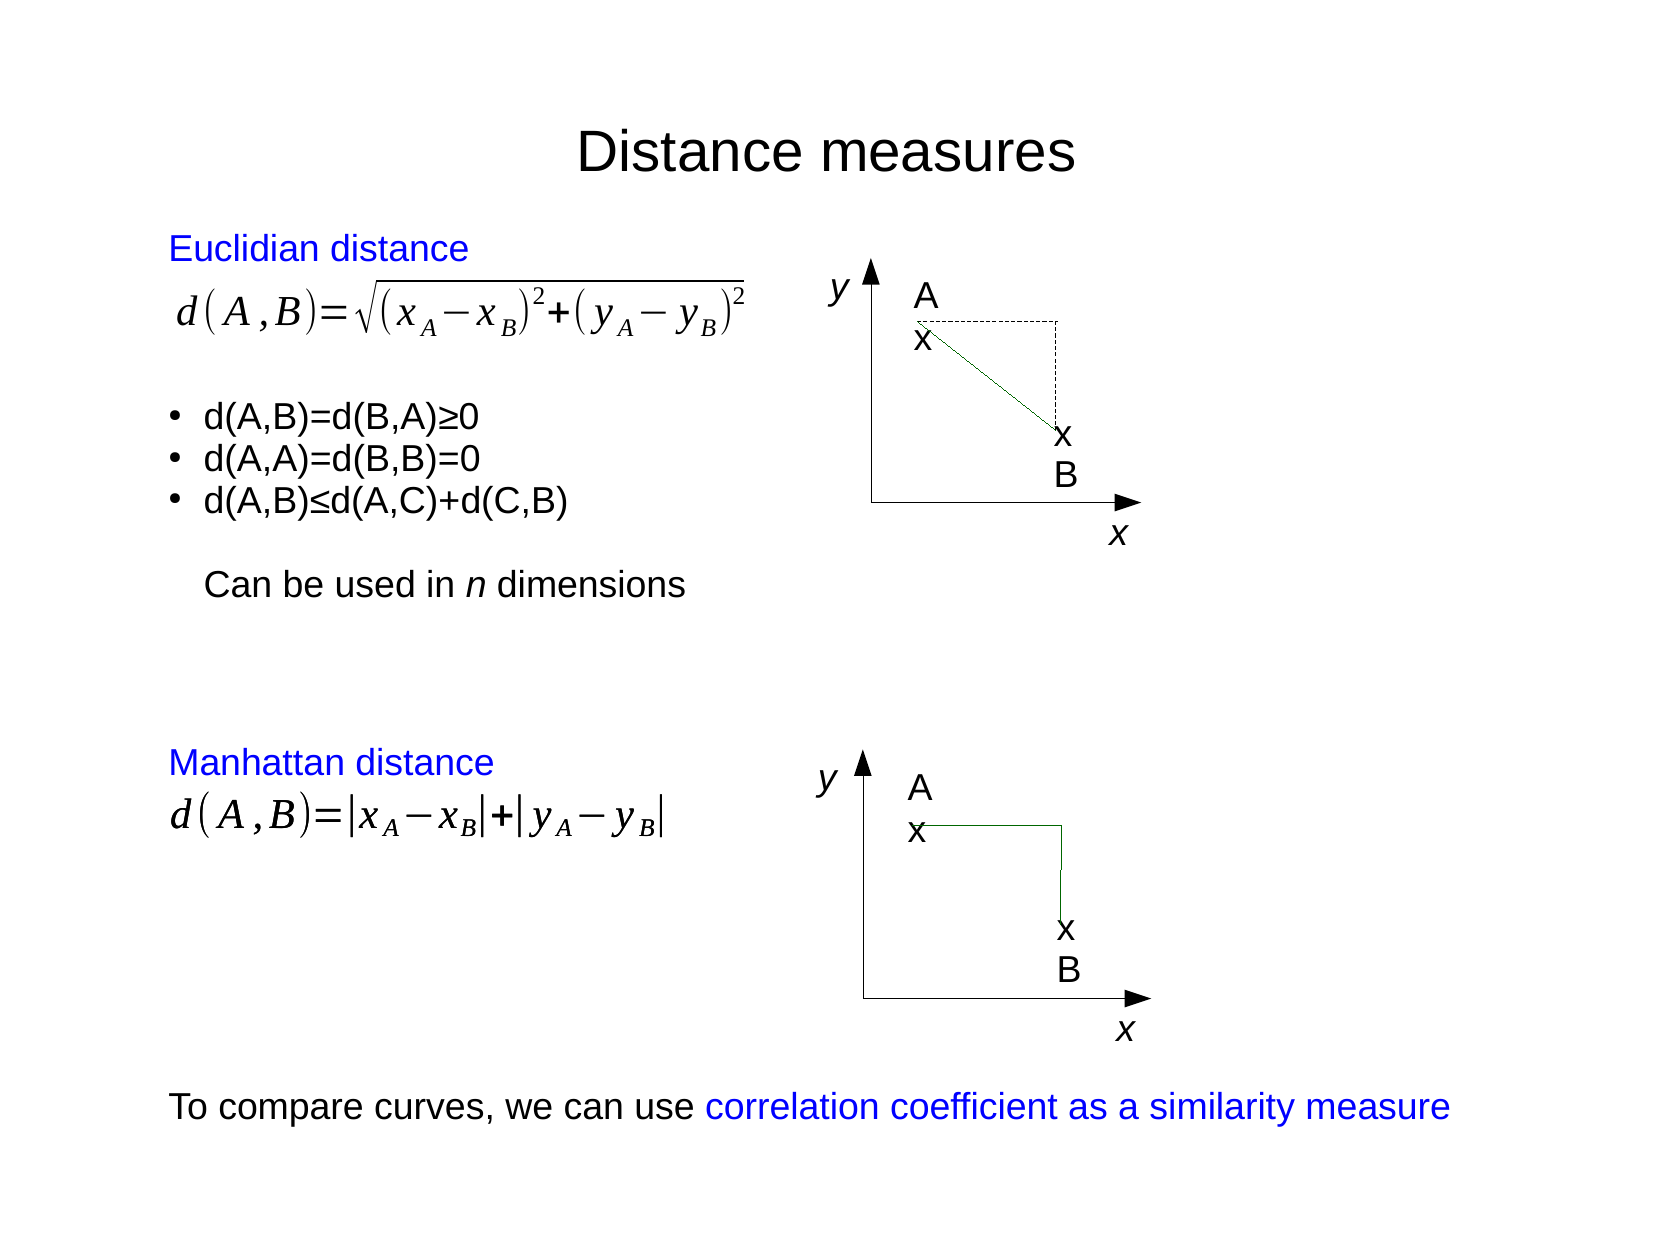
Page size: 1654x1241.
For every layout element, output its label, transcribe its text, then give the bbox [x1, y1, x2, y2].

text_box x [1101, 1000, 1182, 1058]
text_box Euclidian distance d(A,B)=d(B,A)≥0 d(A,A)=d(B,B)=0 d(A,B)≤d(A,C)+d(C,B) Can be used in n dimensions [153, 219, 780, 614]
chart [165, 277, 756, 342]
text_box Manhattan distance [153, 734, 697, 834]
text_box x B [1038, 404, 1095, 502]
text_box x [1094, 504, 1170, 562]
text_box To compare curves, we can use correlation coefficient as a similarity measure [153, 1077, 1501, 1205]
text_box x B [1041, 898, 1102, 998]
title Distance measures [0, 90, 1654, 213]
text_box y [803, 749, 853, 807]
text_box y [814, 257, 862, 315]
chart [159, 788, 679, 844]
text_box A x [892, 758, 953, 858]
text_box A x [898, 266, 955, 366]
